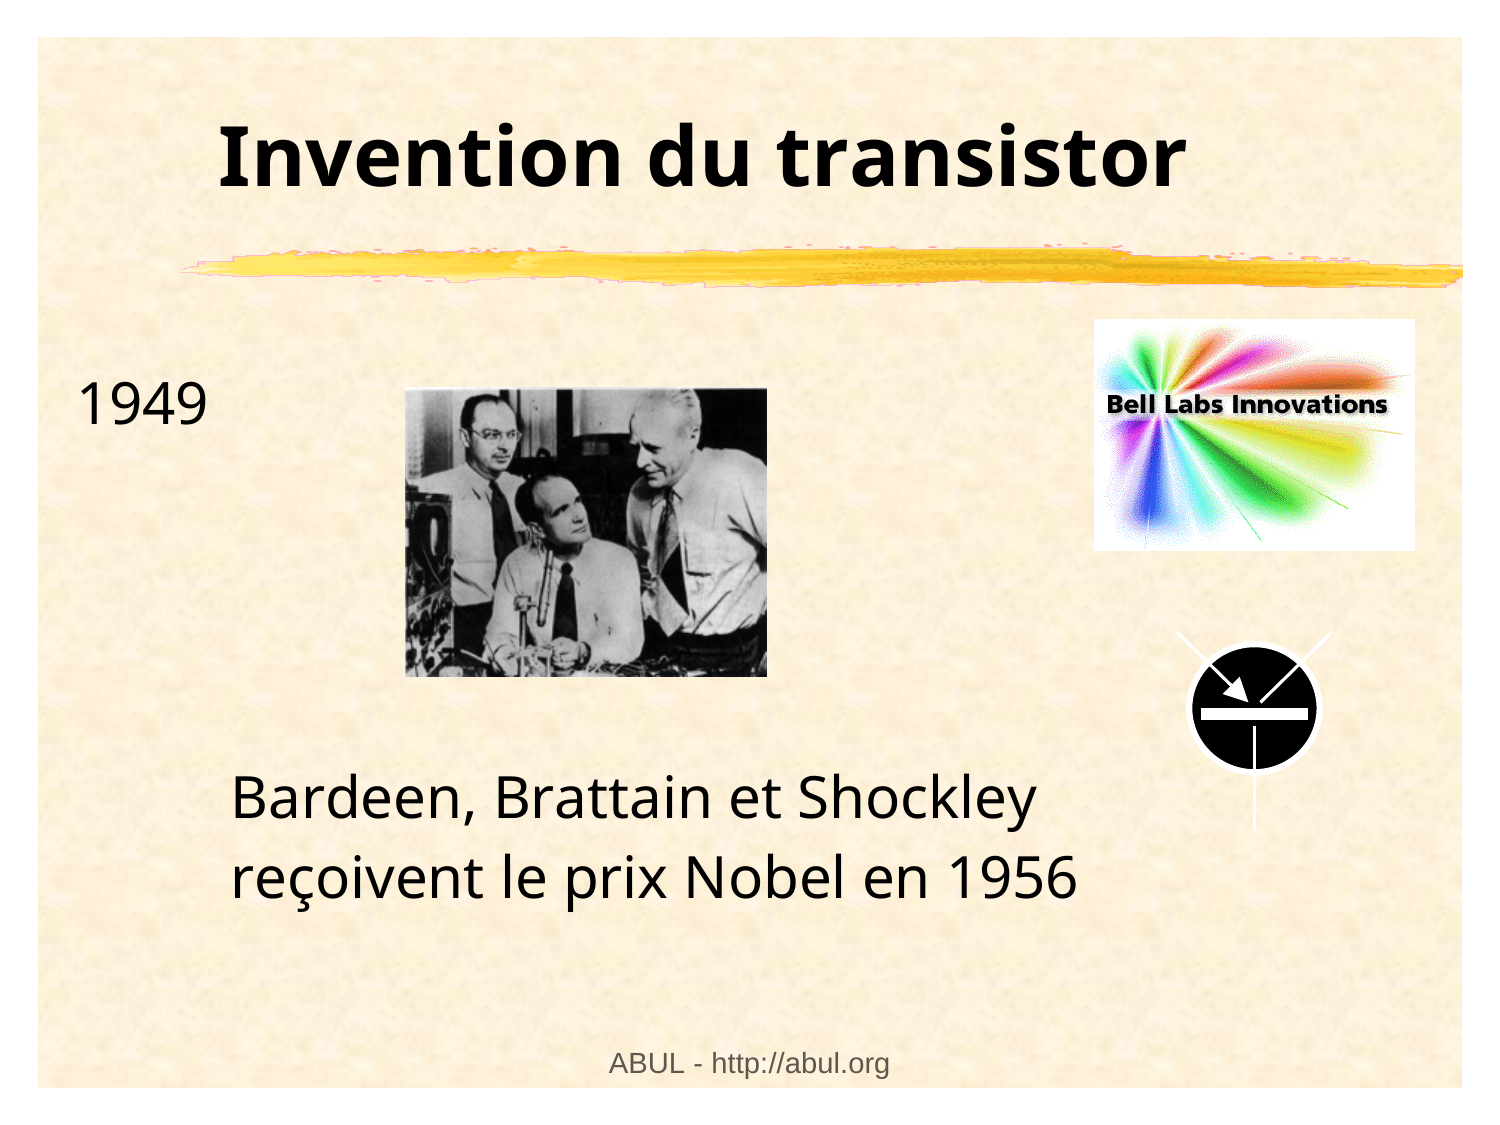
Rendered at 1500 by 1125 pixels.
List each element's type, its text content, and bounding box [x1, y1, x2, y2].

text_box 1949 [61, 354, 276, 438]
title Invention du transistor [203, 61, 1415, 248]
text_box [1189, 644, 1320, 773]
picture [37, 37, 1463, 1088]
text_box Bardeen, Brattain et Shockley reçoivent le prix Nobel en 1956 [215, 749, 1118, 900]
